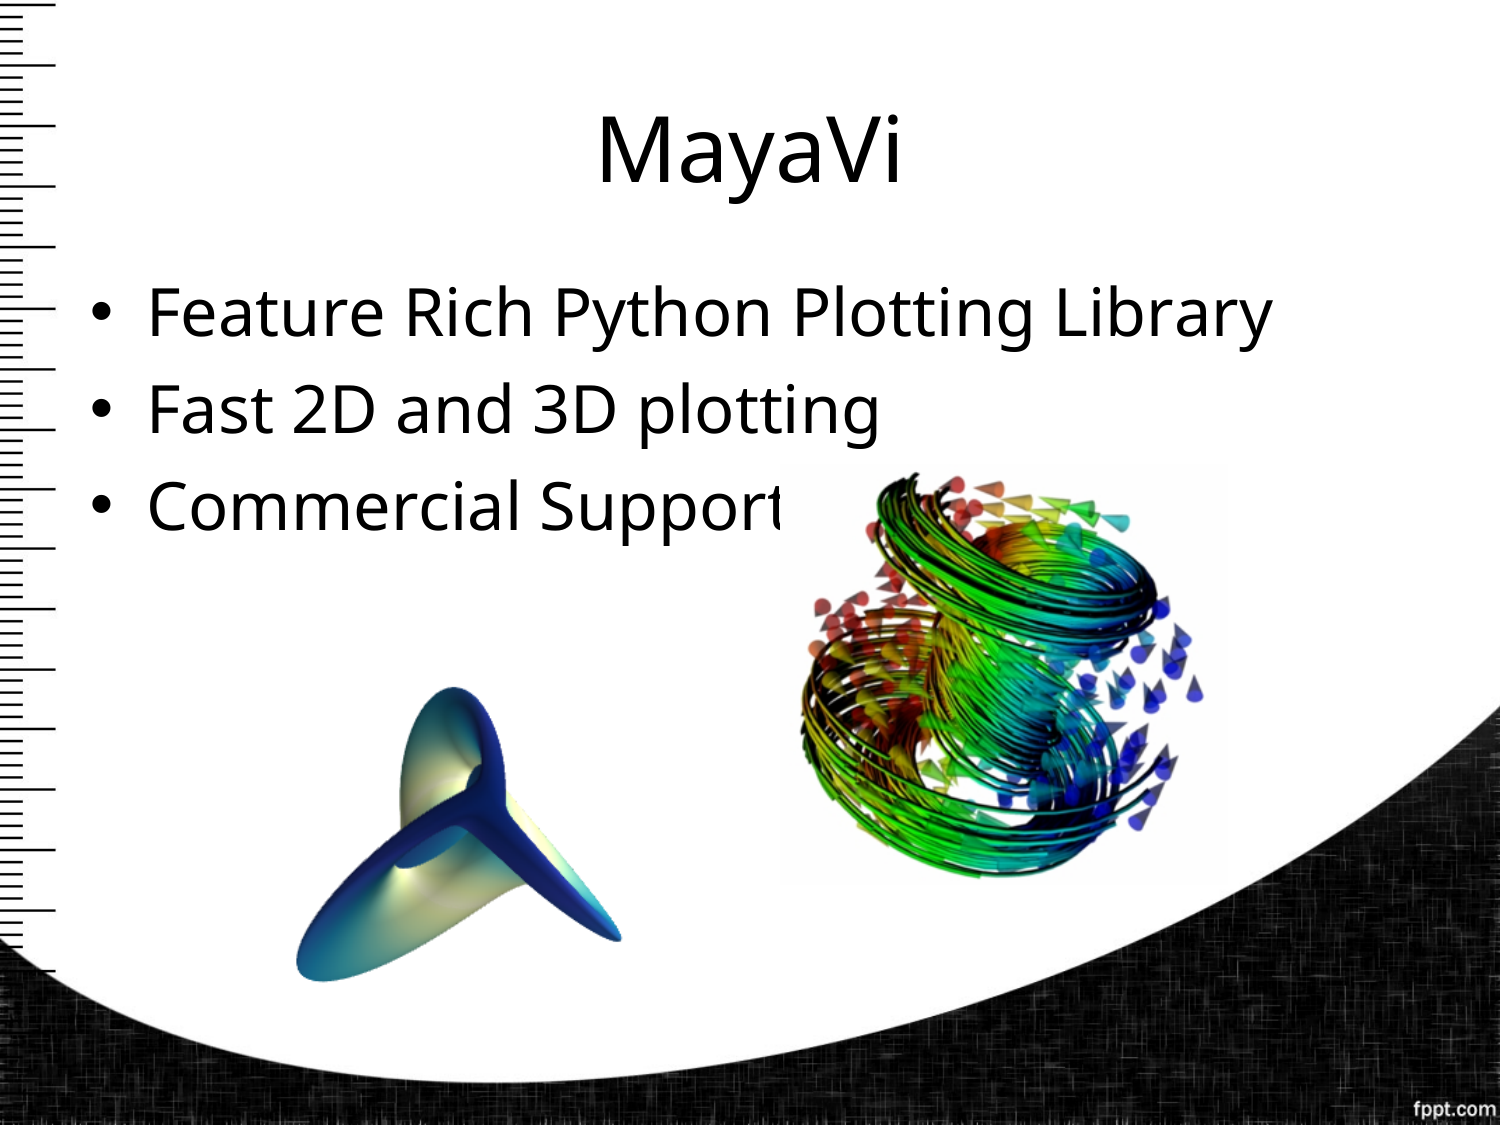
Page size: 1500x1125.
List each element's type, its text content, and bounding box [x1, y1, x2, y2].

title MayaVi [75, 44, 1426, 248]
list Feature Rich Python Plotting Library Fast 2D and 3D plotting Commercial Support [75, 262, 1426, 1020]
picture [0, 0, 1500, 1125]
